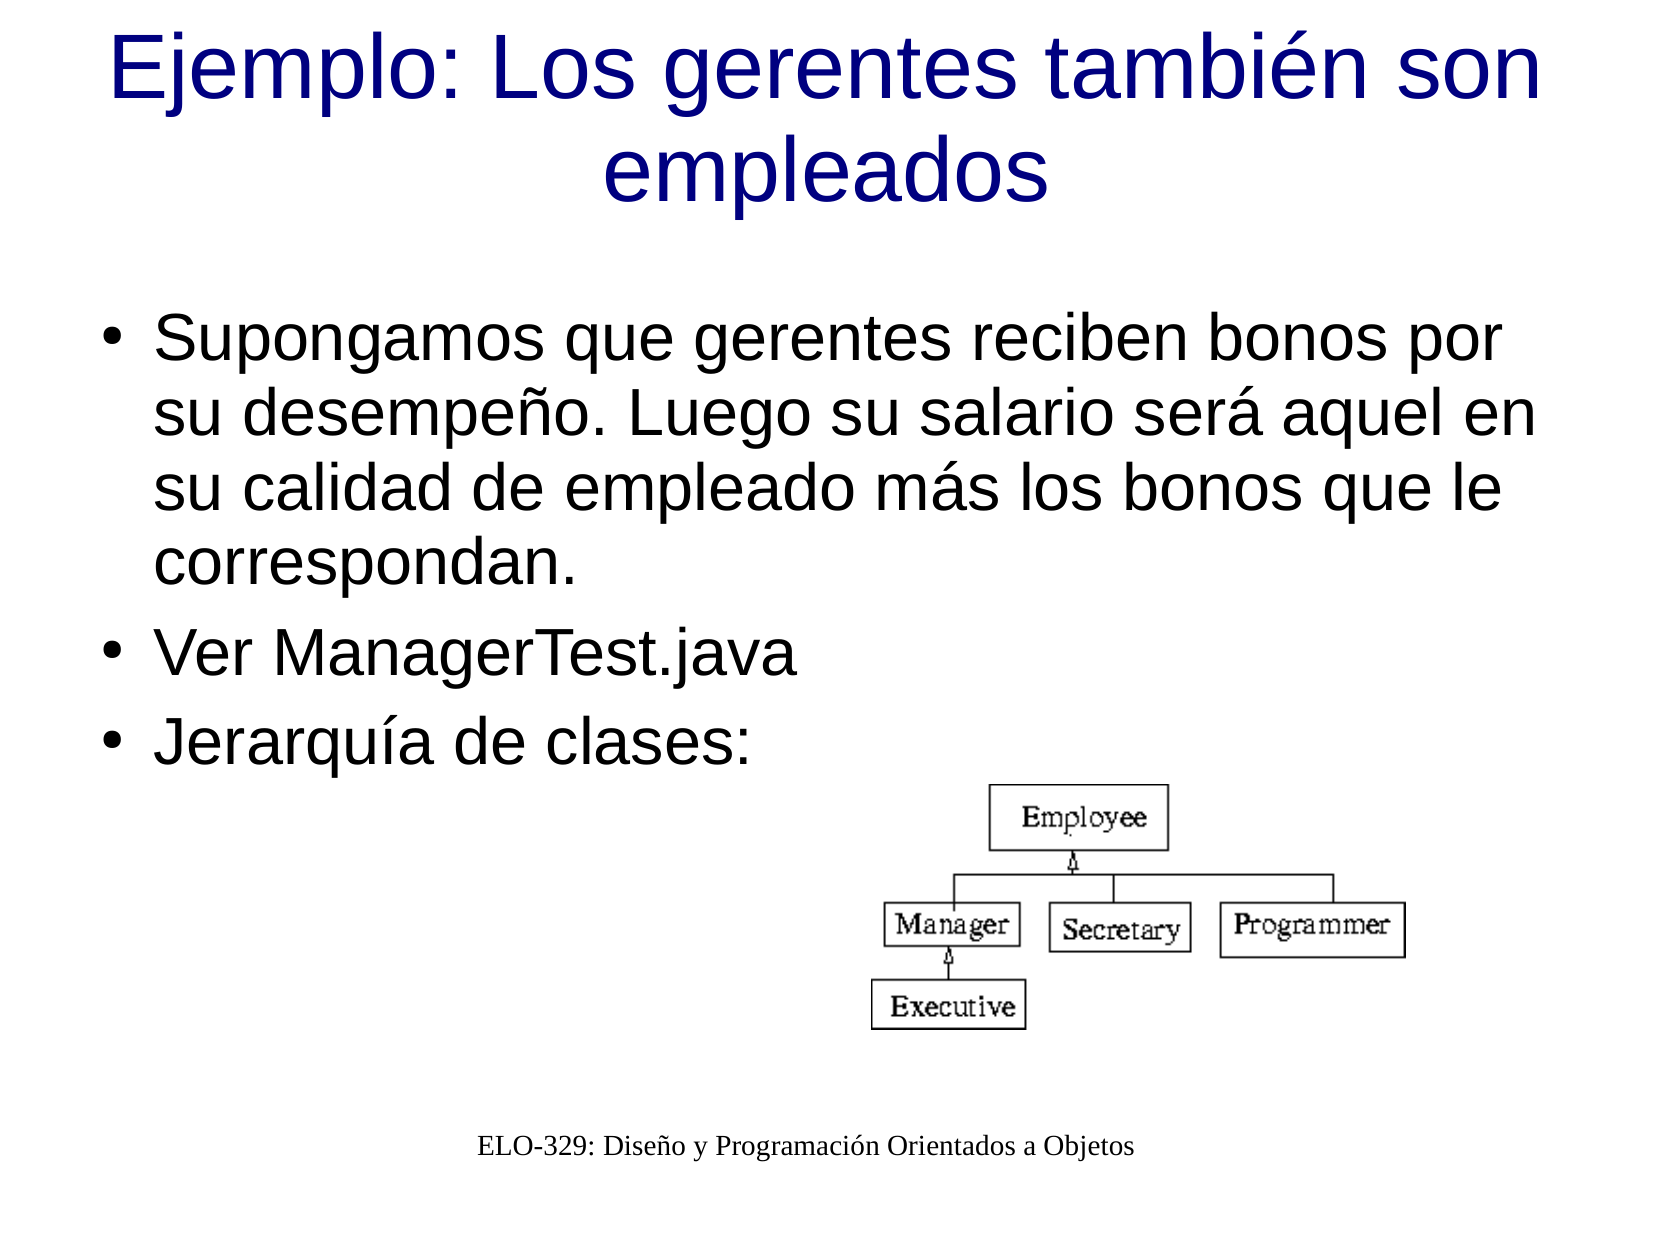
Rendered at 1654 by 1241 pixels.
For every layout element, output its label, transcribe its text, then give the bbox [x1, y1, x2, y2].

list Supongamos que gerentes reciben bonos por su desempeño. Luego su salario será aquel en su calidad de empleado más los bonos que le correspondan. Ver ManagerTest.java Jerarquía de clases: [82, 300, 1571, 1126]
title Ejemplo: Los gerentes también son empleados [82, 4, 1571, 233]
picture [871, 784, 1406, 1031]
